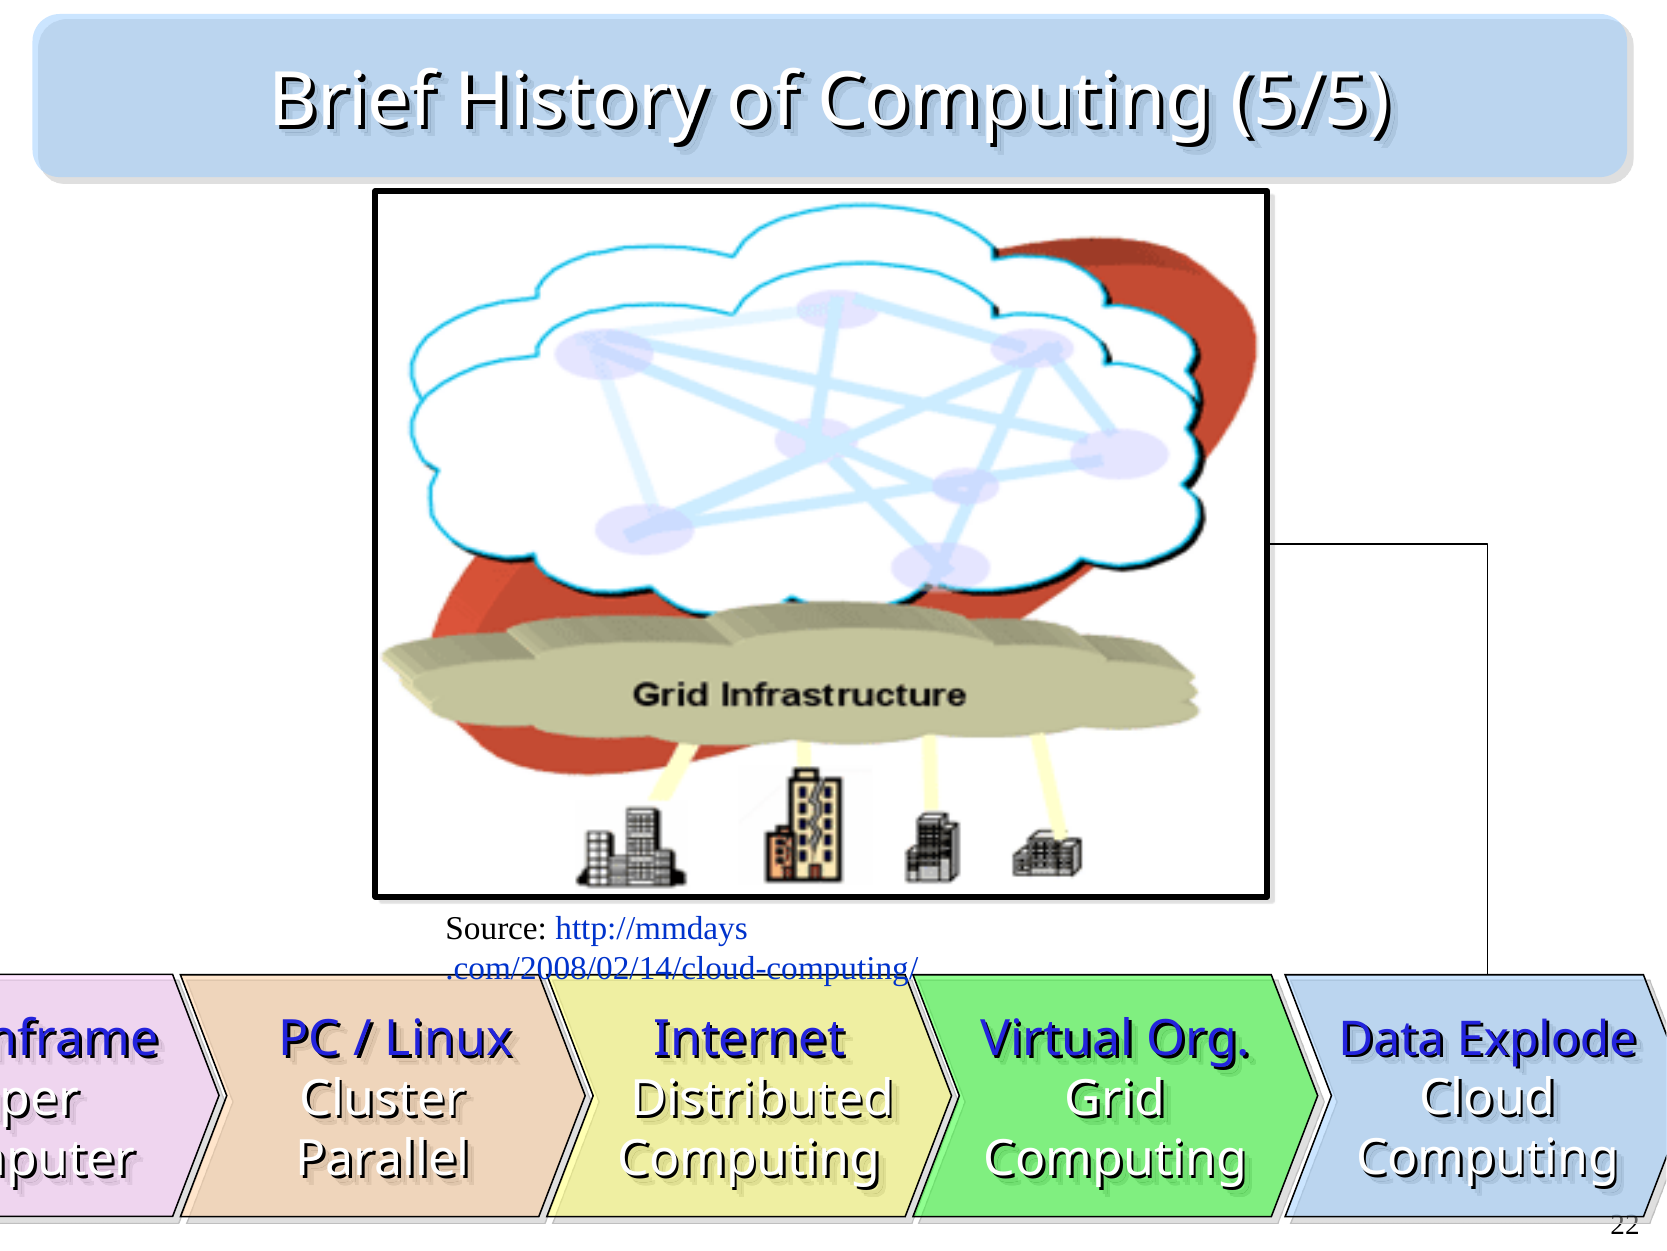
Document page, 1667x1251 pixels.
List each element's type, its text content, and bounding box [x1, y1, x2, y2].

text_box Source: http://mmdays.com/2008/02/14/cloud-computing/ [430, 898, 1235, 954]
text_box Brief History of Computing (5/5) [32, 13, 1628, 178]
text_box Virtual Org. Grid Computing [912, 974, 1318, 1217]
text_box Mainframe Super Computer [0, 974, 220, 1217]
text_box Internet Distributed Computing [546, 974, 952, 1217]
text_box Data Explode Cloud Computing [1285, 974, 1667, 1217]
text_box PC / Linux Cluster Parallel [180, 974, 586, 1217]
picture [378, 193, 1265, 894]
